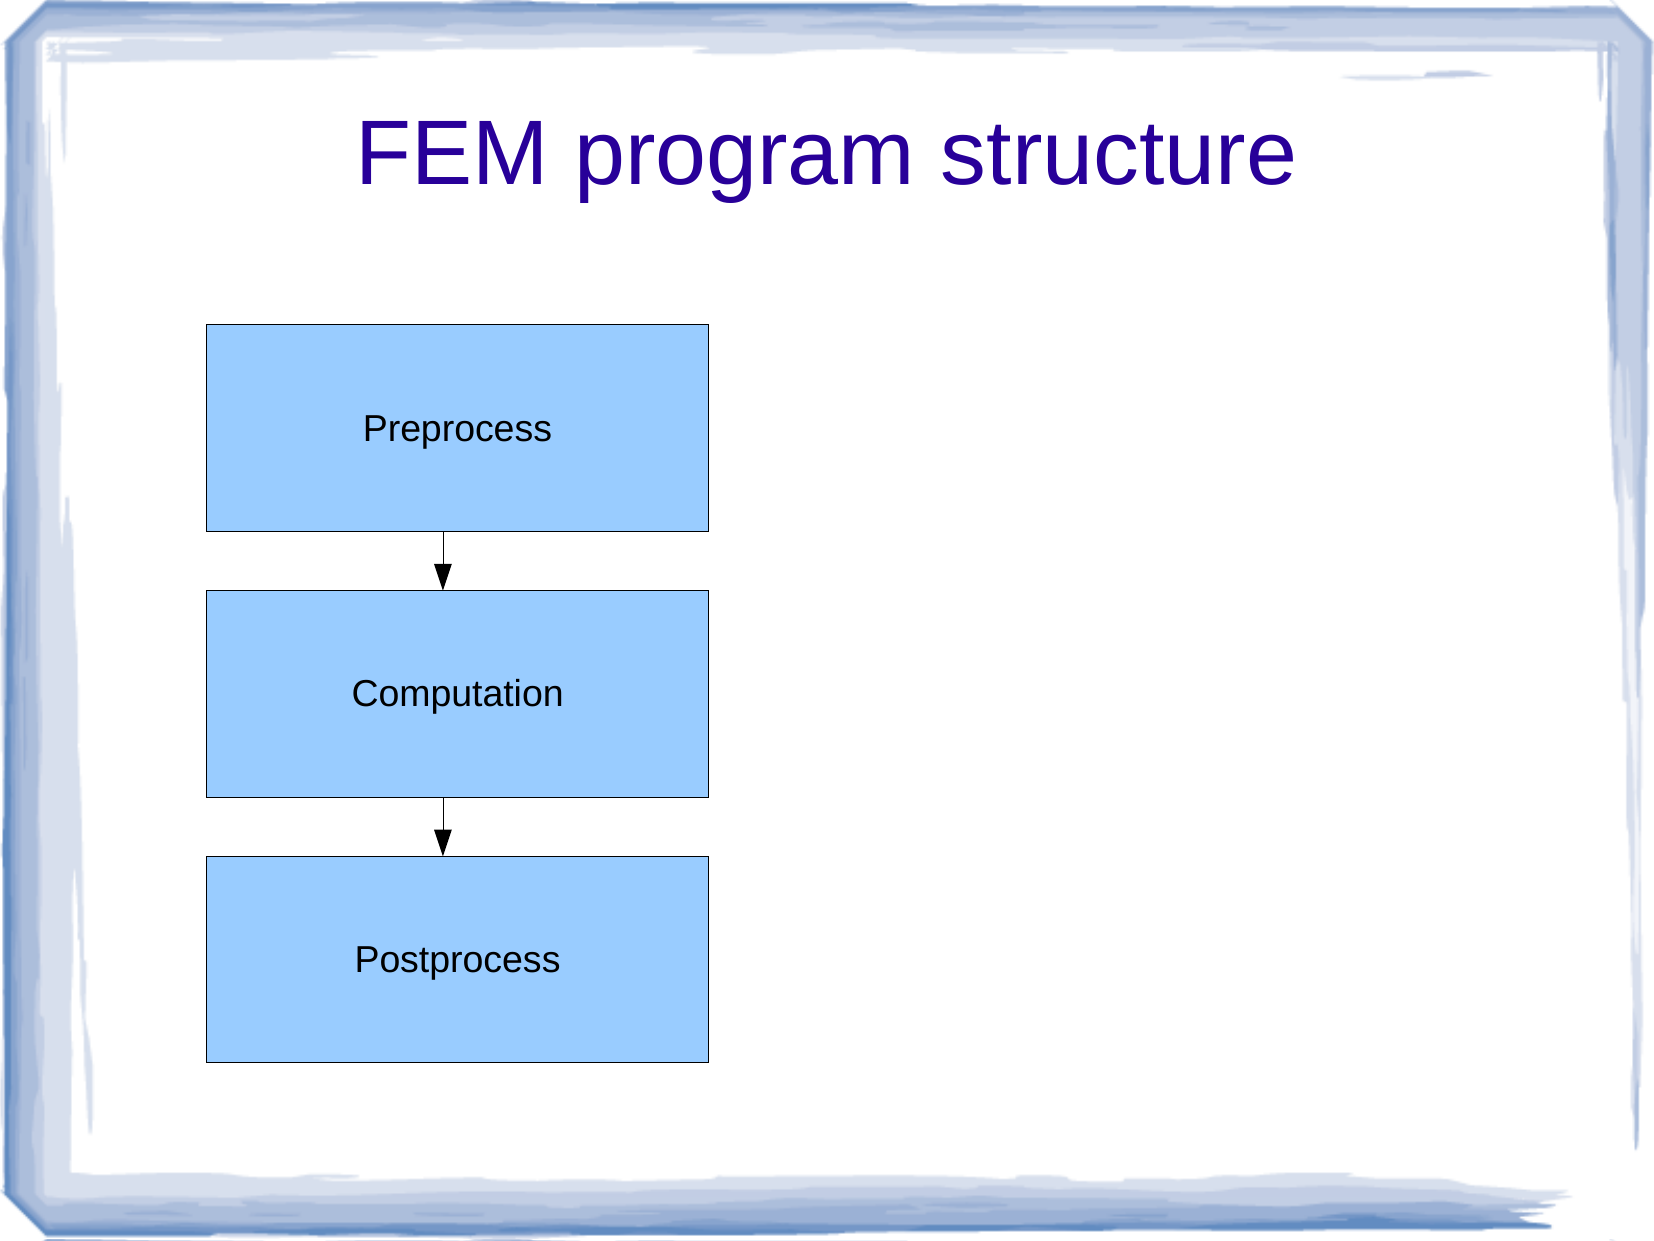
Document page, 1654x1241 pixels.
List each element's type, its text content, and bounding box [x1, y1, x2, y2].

title FEM program structure [82, 49, 1571, 257]
text_box Preprocess [206, 324, 709, 532]
picture [0, 0, 1654, 1241]
text_box Computation [206, 590, 709, 798]
text_box Postprocess [206, 856, 709, 1063]
